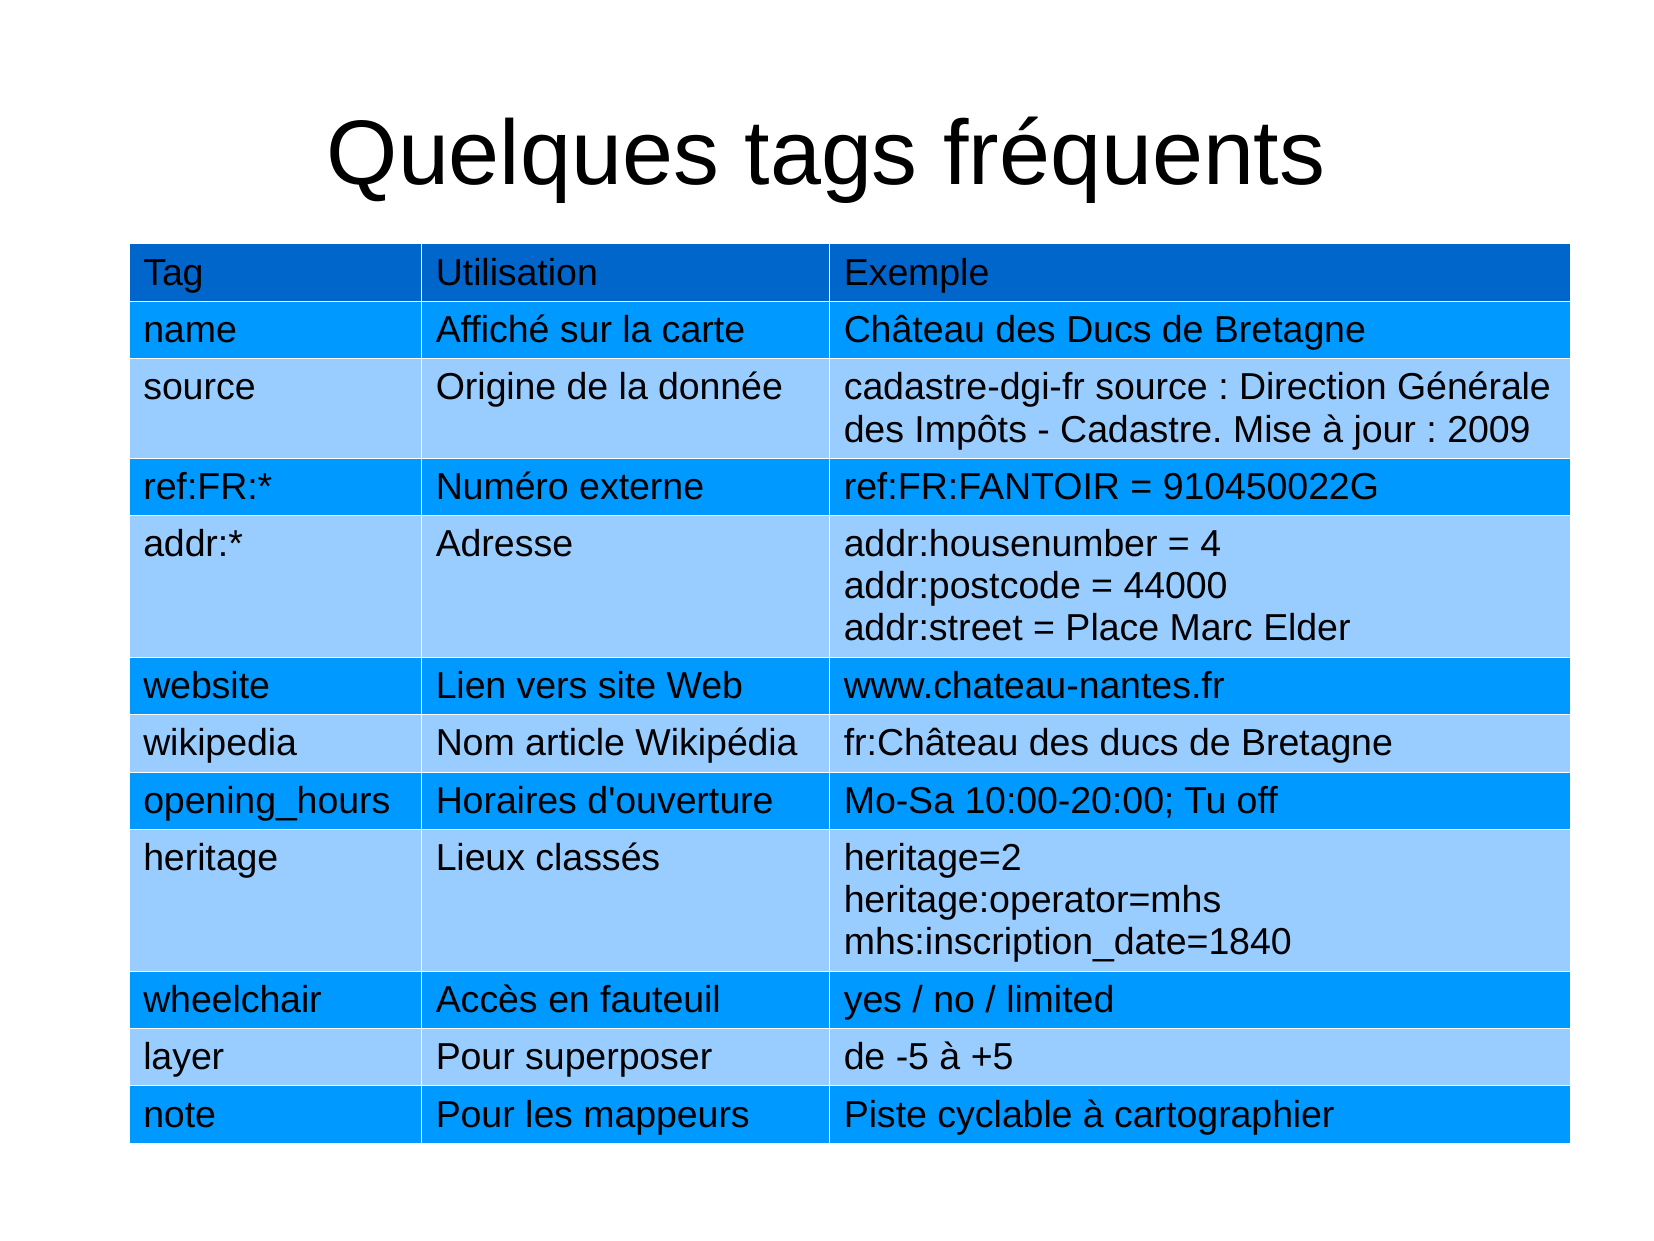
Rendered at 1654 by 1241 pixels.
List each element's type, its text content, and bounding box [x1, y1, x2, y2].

table_cell Pour les mappeurs [422, 1086, 829, 1143]
table_cell layer [130, 1029, 421, 1085]
table_cell www.chateau-nantes.fr [830, 658, 1570, 714]
table_cell Piste cyclable à cartographier [830, 1086, 1570, 1143]
table_cell ref:FR:* [130, 459, 421, 515]
table_cell wheelchair [130, 972, 421, 1028]
table_cell wikipedia [130, 715, 421, 772]
table_header Exemple [830, 244, 1570, 301]
table_cell Accès en fauteuil [422, 972, 829, 1028]
title Quelques tags fréquents [82, 49, 1571, 257]
table_cell Lien vers site Web [422, 658, 829, 714]
table_cell Pour superposer [422, 1029, 829, 1085]
table_cell note [130, 1086, 421, 1143]
table_cell cadastre-dgi-fr source : Direction Générale des Impôts - Cadastre. Mise à jour : 2009 [830, 359, 1570, 458]
table_cell heritage=2 heritage:operator=mhs mhs:inscription_date=1840 [830, 830, 1570, 971]
table_cell addr:housenumber = 4 addr:postcode = 44000 addr:street = Place Marc Elder [830, 516, 1570, 657]
table_header Tag [130, 244, 421, 301]
table_cell Origine de la donnée [422, 359, 829, 458]
table_header Utilisation [422, 244, 829, 301]
table_cell Numéro externe [422, 459, 829, 515]
table_cell Château des Ducs de Bretagne [830, 302, 1570, 358]
table_cell source [130, 359, 421, 458]
table_cell Affiché sur la carte [422, 302, 829, 358]
table_cell Adresse [422, 516, 829, 657]
table_cell name [130, 302, 421, 358]
table_cell heritage [130, 830, 421, 971]
table_cell fr:Château des ducs de Bretagne [830, 715, 1570, 772]
table_cell Lieux classés [422, 830, 829, 971]
table_cell de -5 à +5 [830, 1029, 1570, 1085]
table_cell addr:* [130, 516, 421, 657]
table_cell Horaires d'ouverture [422, 773, 829, 829]
table_cell opening_hours [130, 773, 421, 829]
table_cell ref:FR:FANTOIR = 910450022G [830, 459, 1570, 515]
table_cell website [130, 658, 421, 714]
table_cell Nom article Wikipédia [422, 715, 829, 772]
table_cell yes / no / limited [830, 972, 1570, 1028]
table_cell Mo-Sa 10:00-20:00; Tu off [830, 773, 1570, 829]
